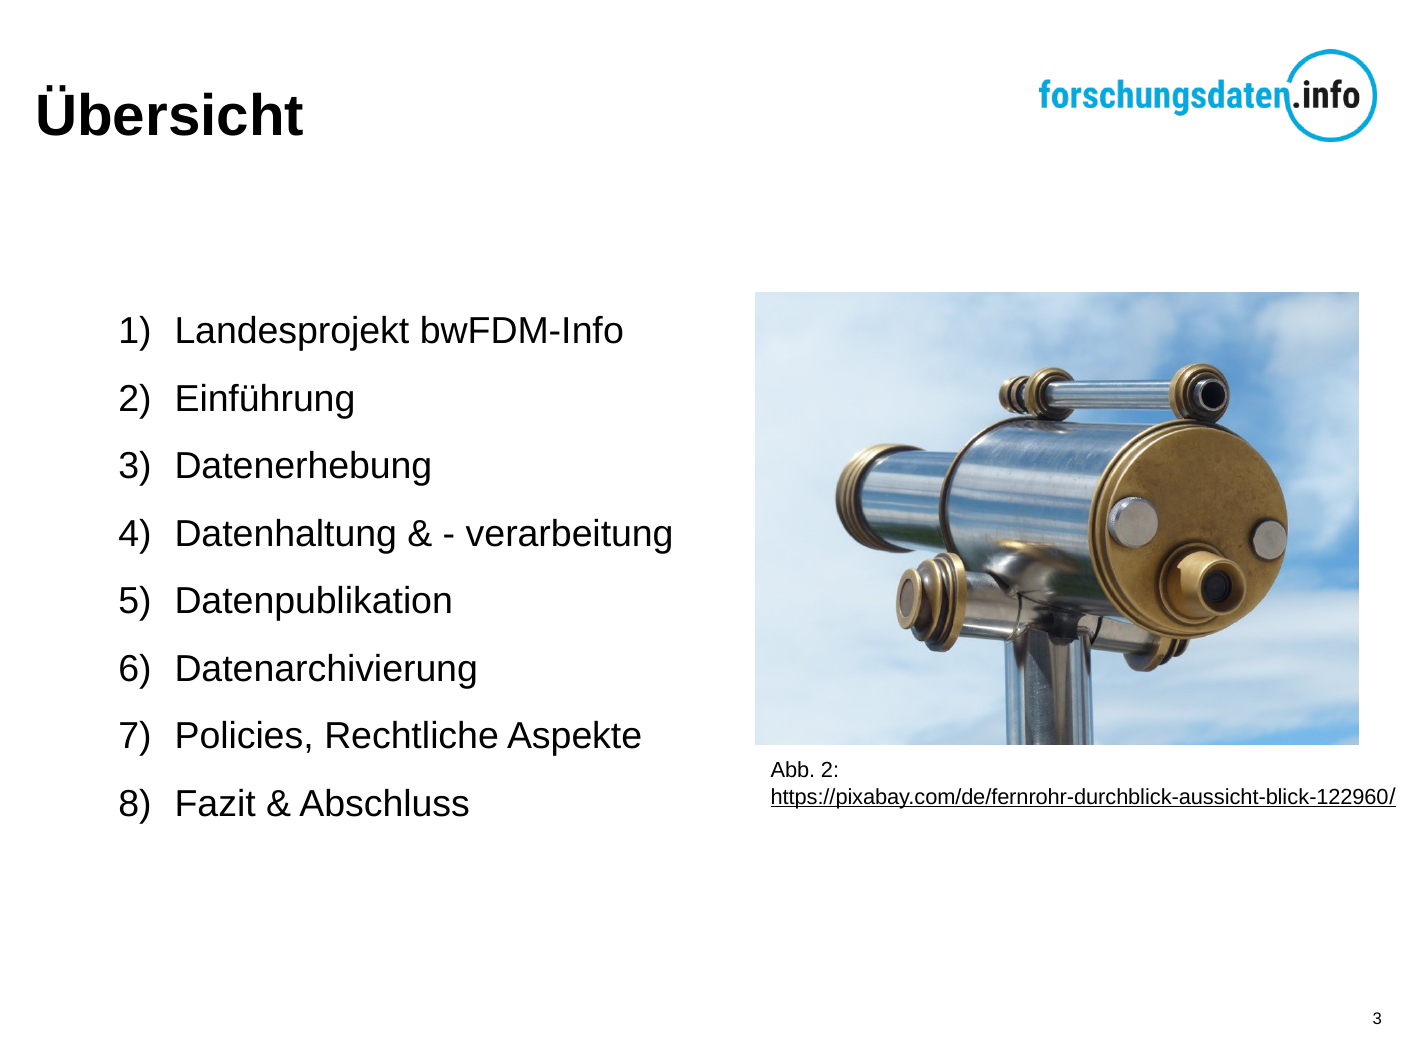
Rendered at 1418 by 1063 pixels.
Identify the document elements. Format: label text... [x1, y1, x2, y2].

picture [1339, 49, 1377, 85]
picture [1342, 107, 1377, 142]
text_box Abb. 2: https://pixabay.com/de/fernrohr-durchblick-aussicht-blick-122960/ [755, 748, 1418, 817]
title Übersicht [35, 76, 1022, 254]
picture [1039, 49, 1372, 142]
picture [755, 292, 1359, 745]
slide_number <Nummer> [1015, 1003, 1382, 1028]
list Landesprojekt bwFDM-Info Einführung Datenerhebung Datenhaltung & - verarbeitung Datenpublikation Datenarchivierung Policies, Rechtliche Aspekte Fazit & Abschluss [118, 283, 1418, 928]
